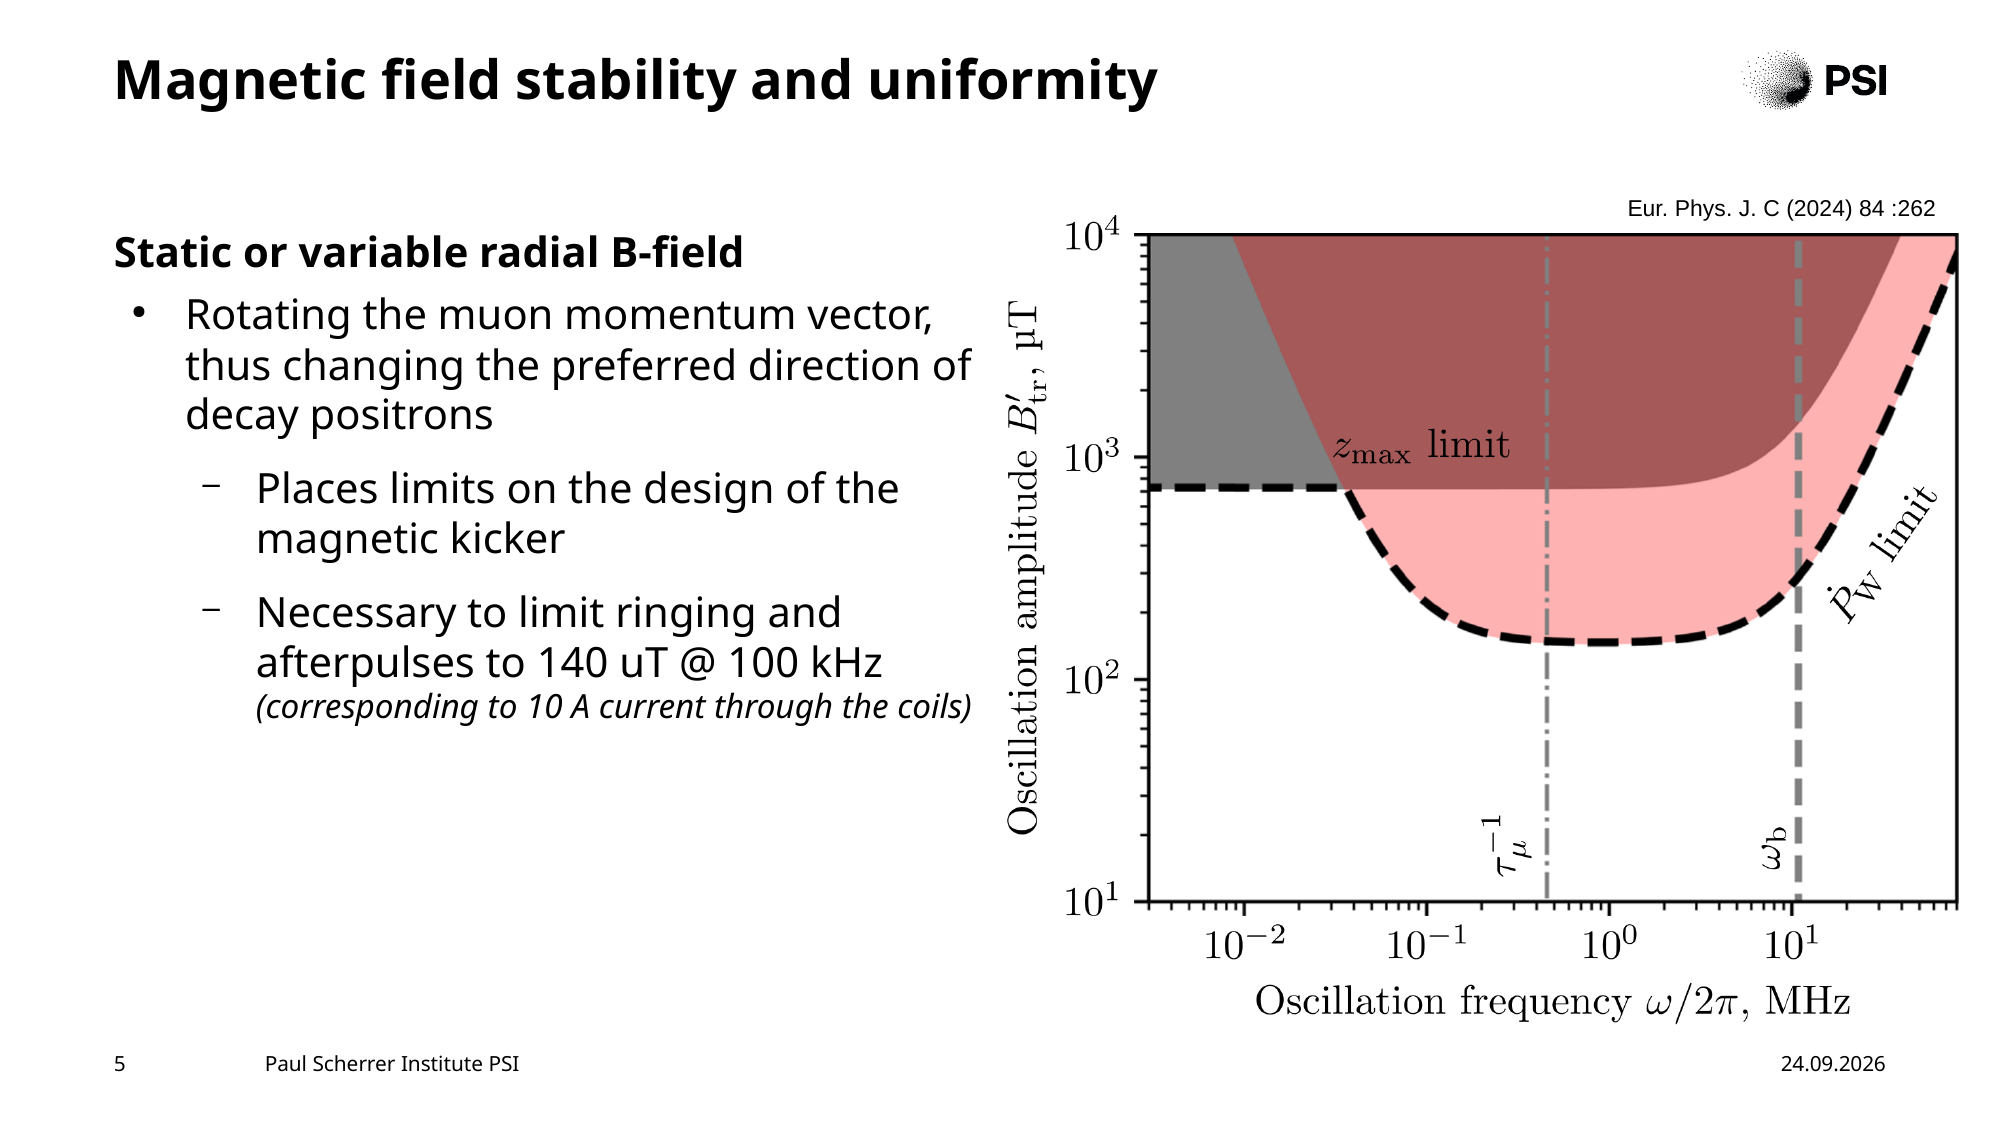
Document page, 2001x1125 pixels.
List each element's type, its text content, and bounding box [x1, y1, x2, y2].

picture [972, 197, 1984, 1032]
list Static or variable radial B-field Rotating the muon momentum vector, thus changing the preferred direction of decay positrons Places limits on the design of the magnetic kicker Necessary to limit ringing and afterpulses to 140 uT @ 100 kHz (corresponding to 10 A current through the coils) [114, 225, 972, 988]
text_box Eur. Phys. J. C (2024) 84 :262 [1612, 188, 1958, 230]
title Magnetic field stability and uniformity [114, 45, 1585, 179]
